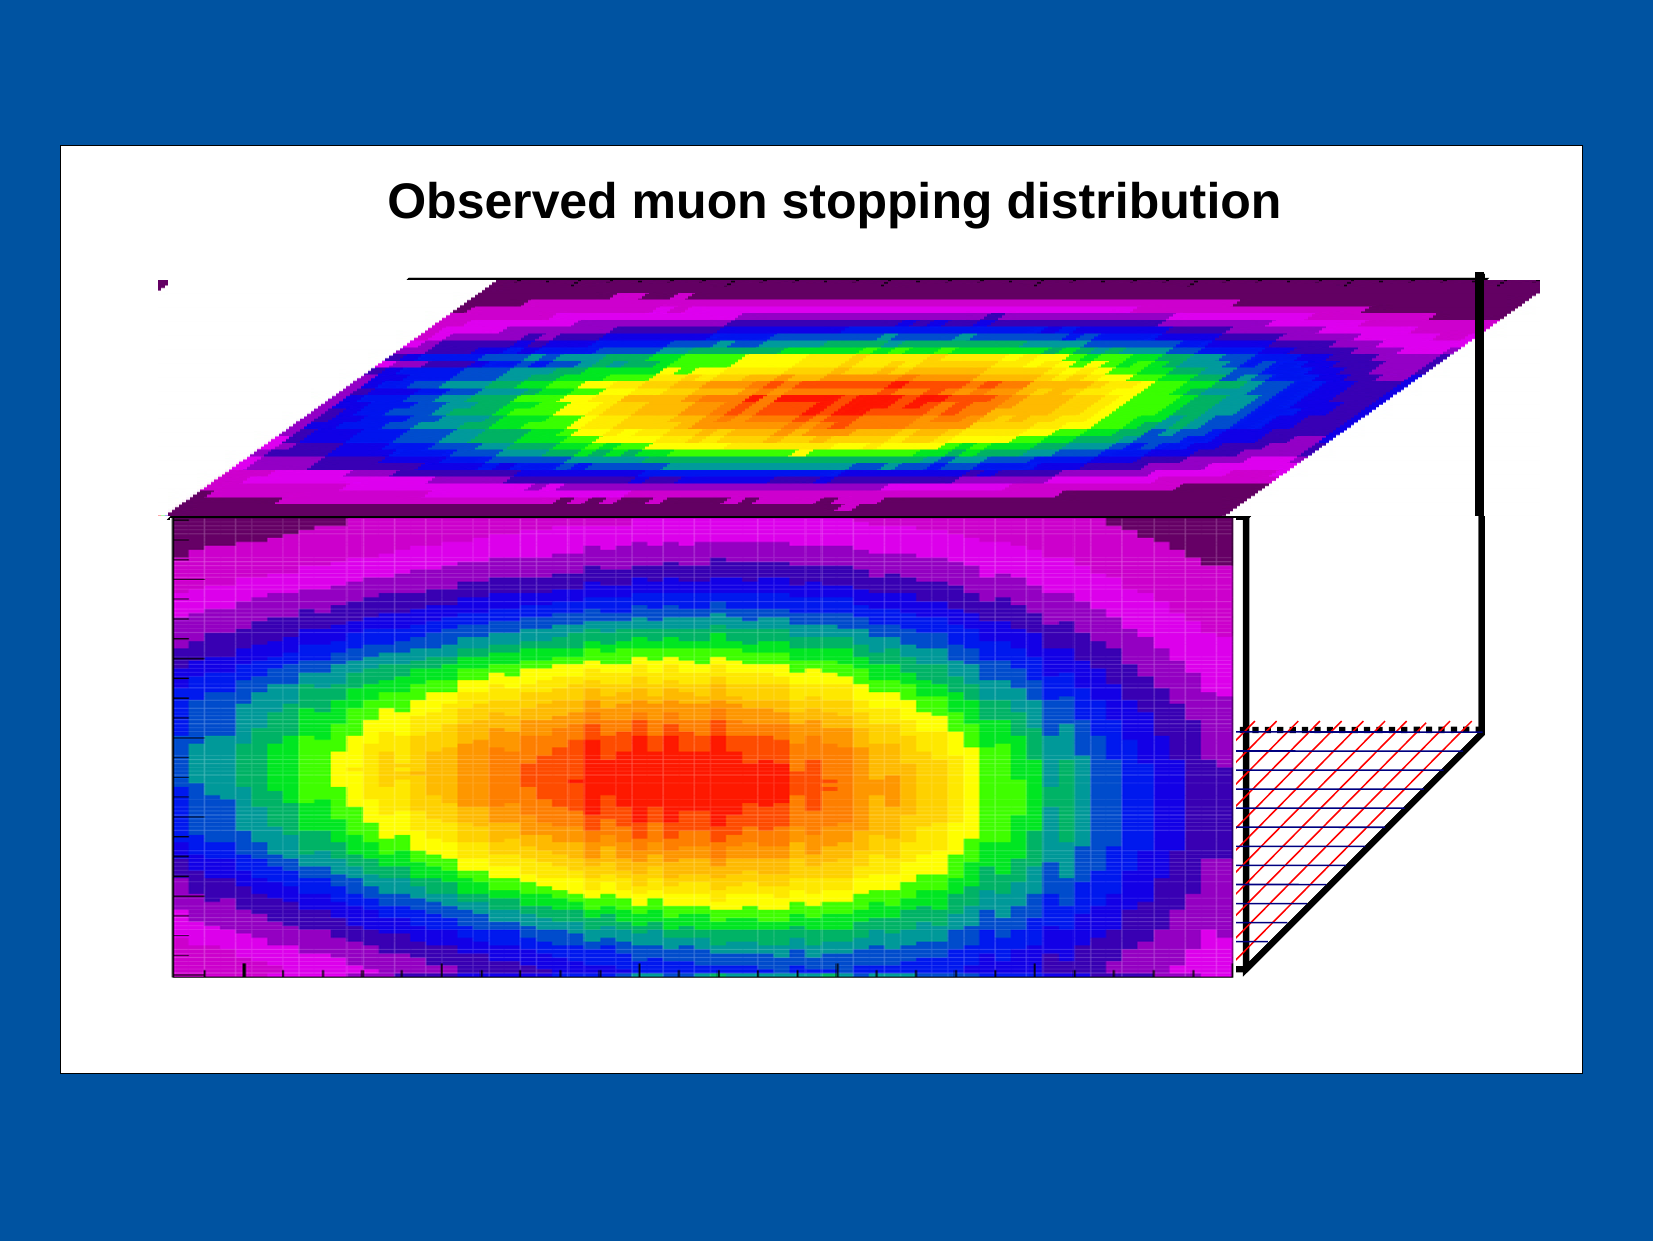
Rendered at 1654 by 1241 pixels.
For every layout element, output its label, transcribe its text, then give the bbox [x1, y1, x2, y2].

text_box [60, 145, 1583, 1074]
picture [170, 518, 1236, 978]
text_box Observed muon stopping distribution [372, 165, 1351, 237]
picture [158, 280, 1540, 517]
